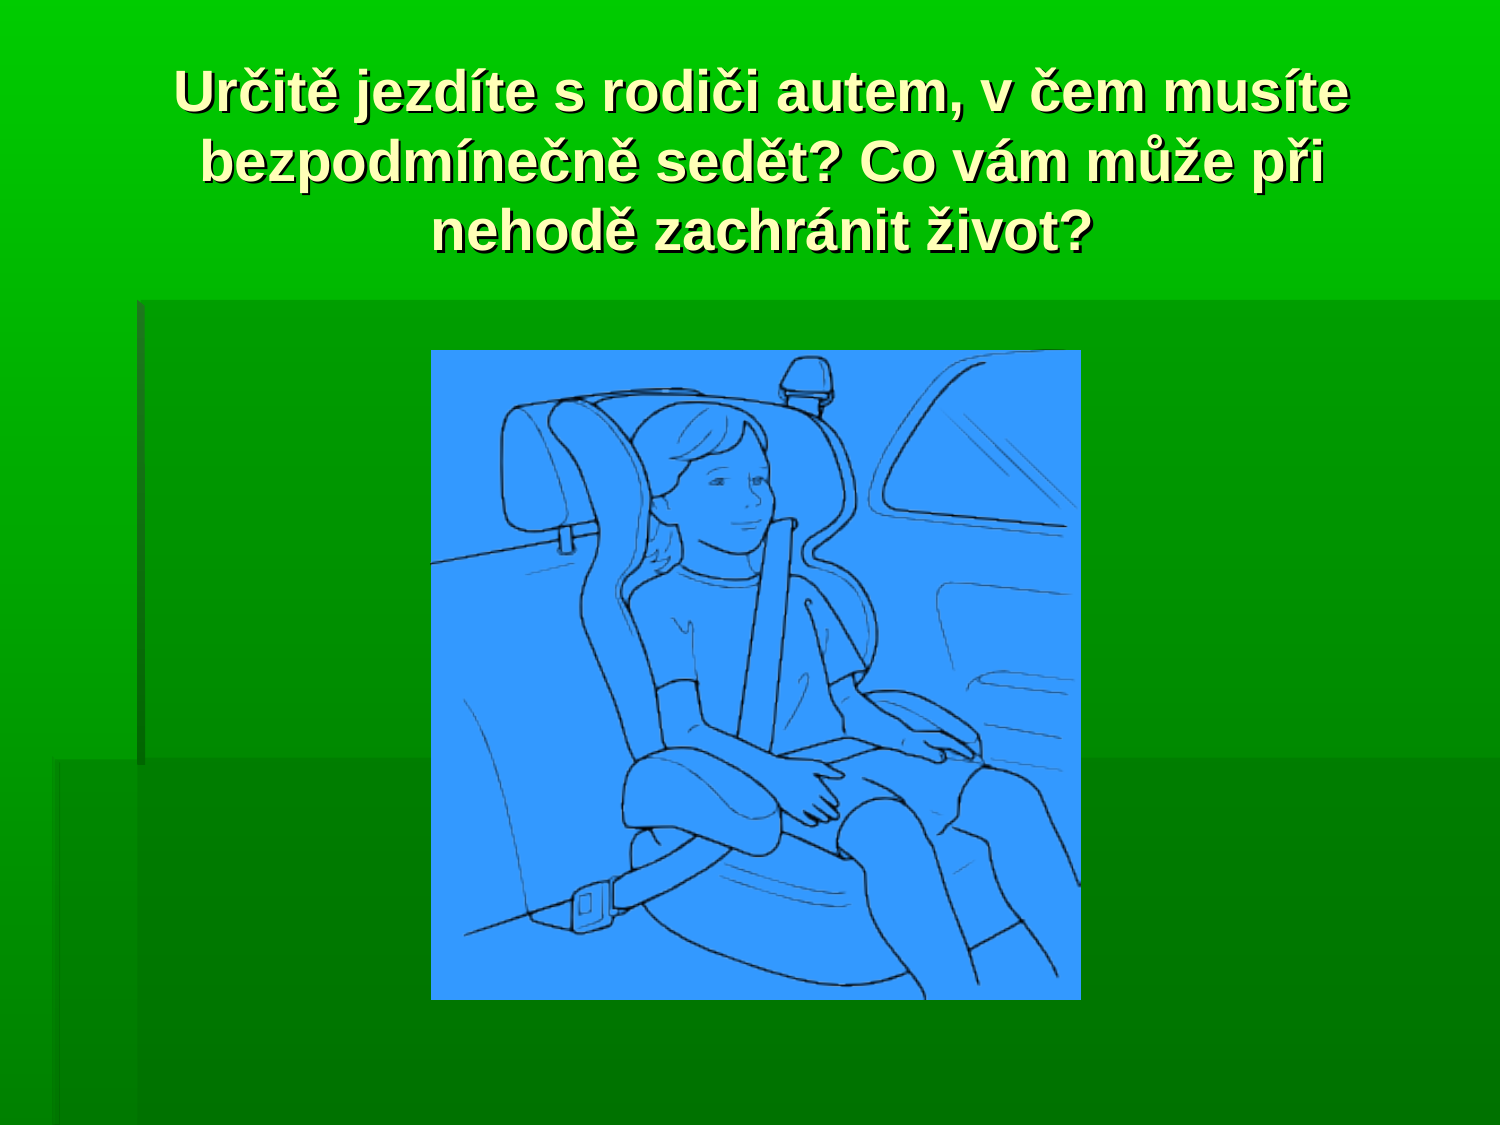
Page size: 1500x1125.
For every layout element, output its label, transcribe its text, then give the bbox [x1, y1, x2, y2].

title Určitě jezdíte s rodiči autem, v čem musíte bezpodmínečně sedět? Co vám může při nehodě zachránit život? [75, 40, 1451, 276]
picture [430, 349, 1081, 1000]
